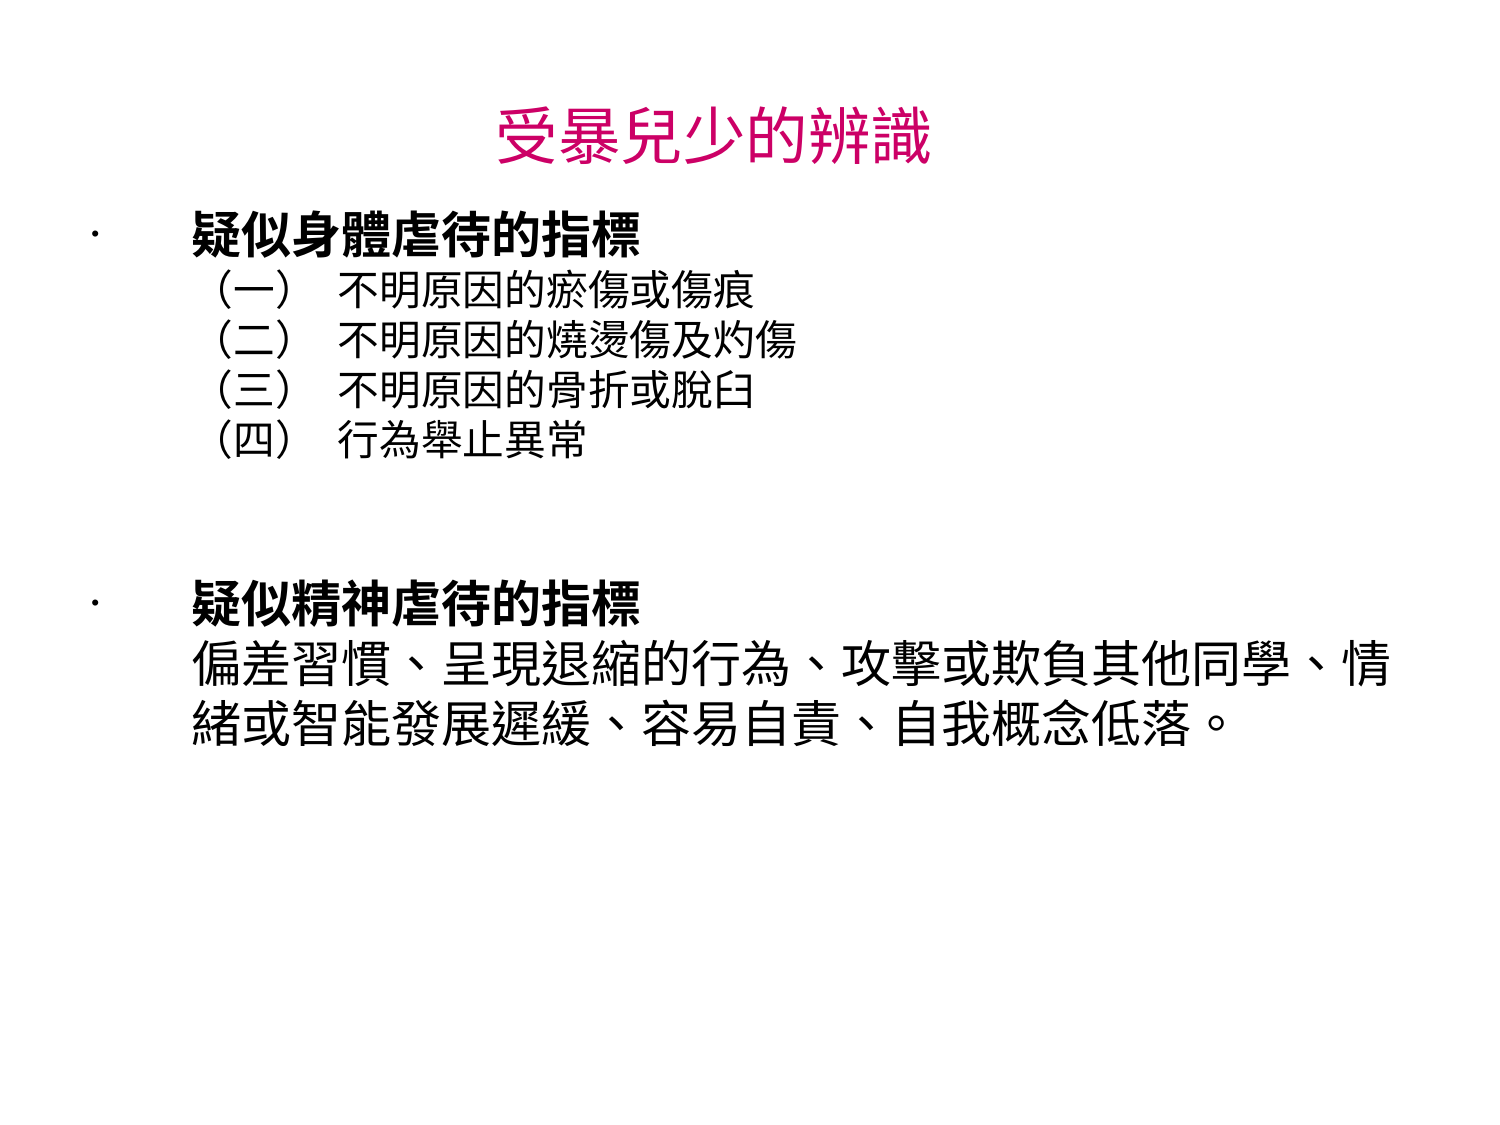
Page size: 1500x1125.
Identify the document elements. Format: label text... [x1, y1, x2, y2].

list 疑似身體虐待的指標 （一） 不明原因的瘀傷或傷痕 （二） 不明原因的燒燙傷及灼傷 （三） 不明原因的骨折或脫臼 （四） 行為舉止異常 疑似精神虐待的指標 偏差習慣、呈現退縮的行為、攻擊或欺負其他同學、情緒或智能發展遲緩、容易自責、自我概念低落。 [76, 196, 1414, 834]
title 受暴兒少的辨識 [230, 90, 1199, 171]
